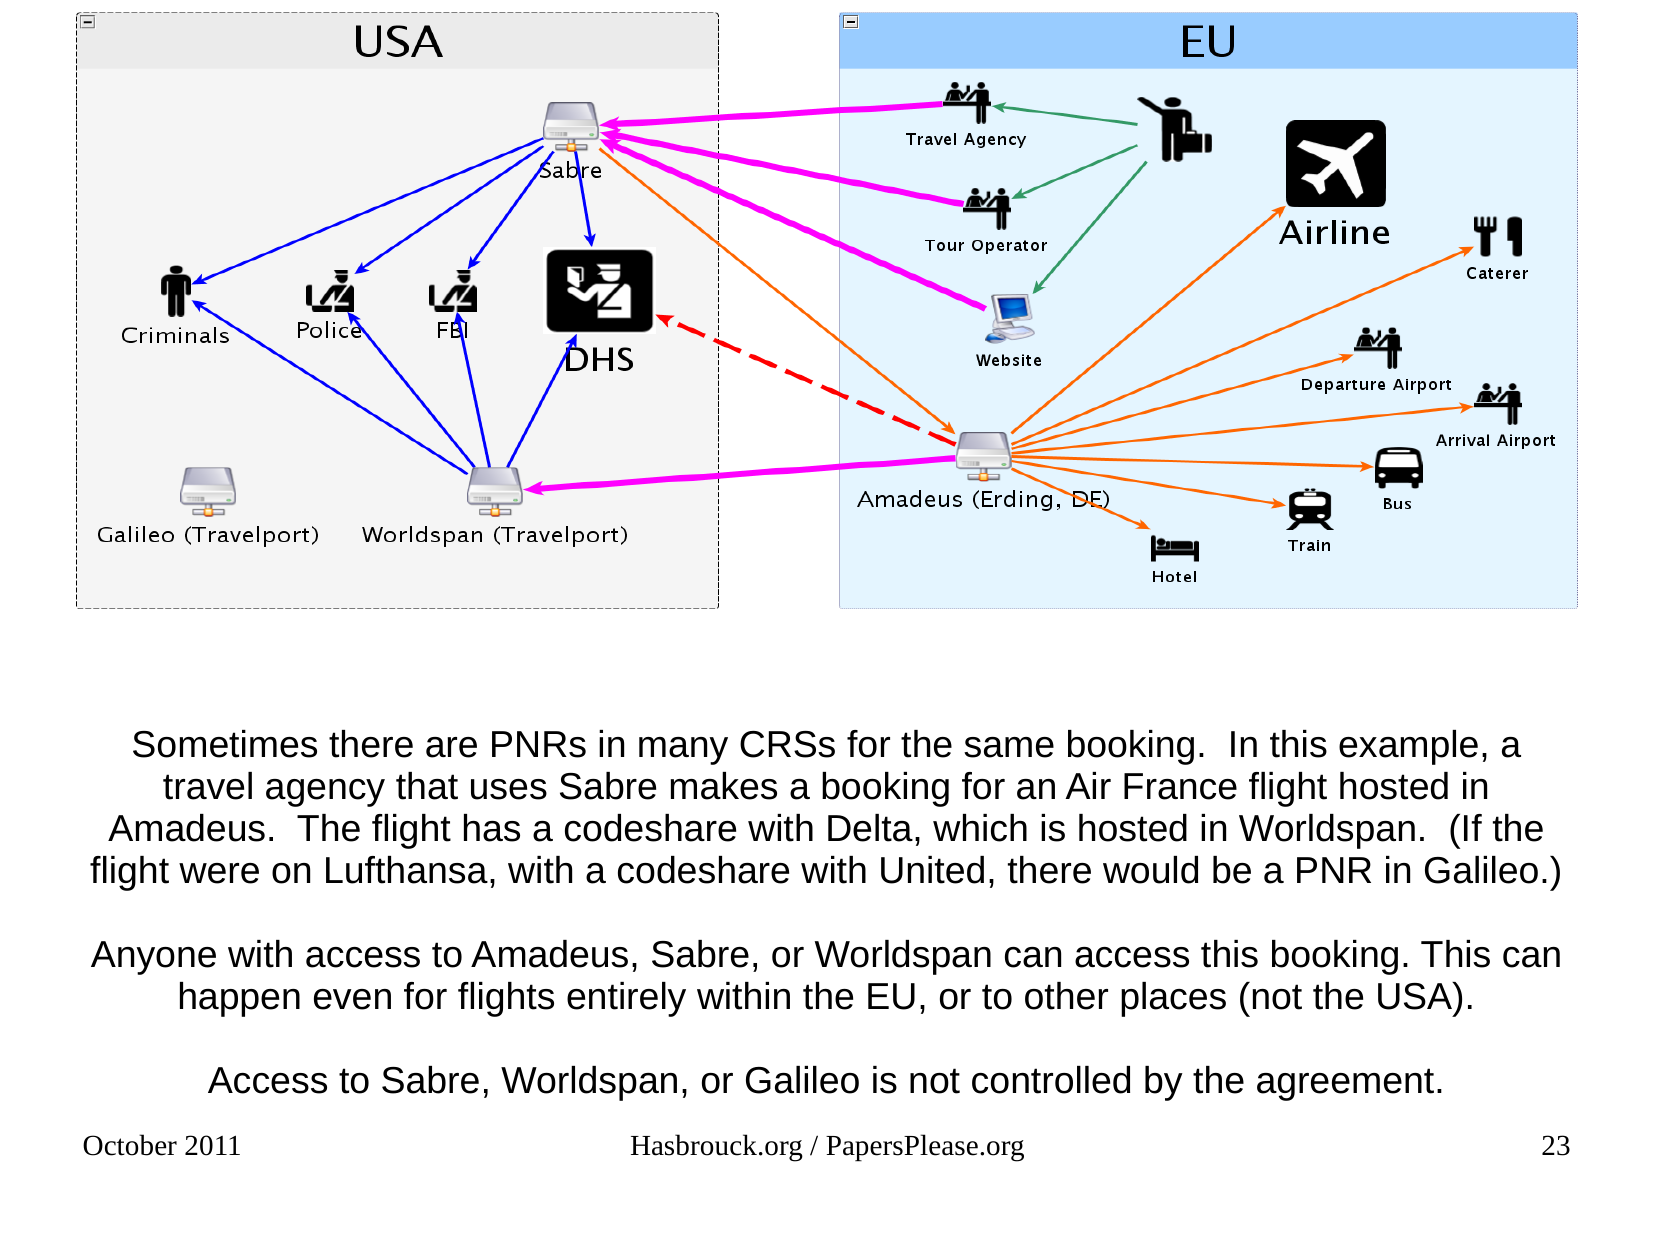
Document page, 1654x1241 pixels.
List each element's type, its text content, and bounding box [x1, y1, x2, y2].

subtitle Sometimes there are PNRs in many CRSs for the same booking. In this example, a travel agency that uses Sabre makes a booking for an Air France flight hosted in Amadeus. The flight has a codeshare with Delta, which is hosted in Worldspan. (If the flight were on Lufthansa, with a codeshare with United, there would be a PNR in Galileo.) Anyone with access to Amadeus, Sabre, or Worldspan can access this booking. This can happen even for flights entirely within the EU, or to other places (not the USA). Access to Sabre, Worldspan, or Galileo is not controlled by the agreement. [82, 56, 1571, 1102]
picture [61, 0, 1592, 622]
